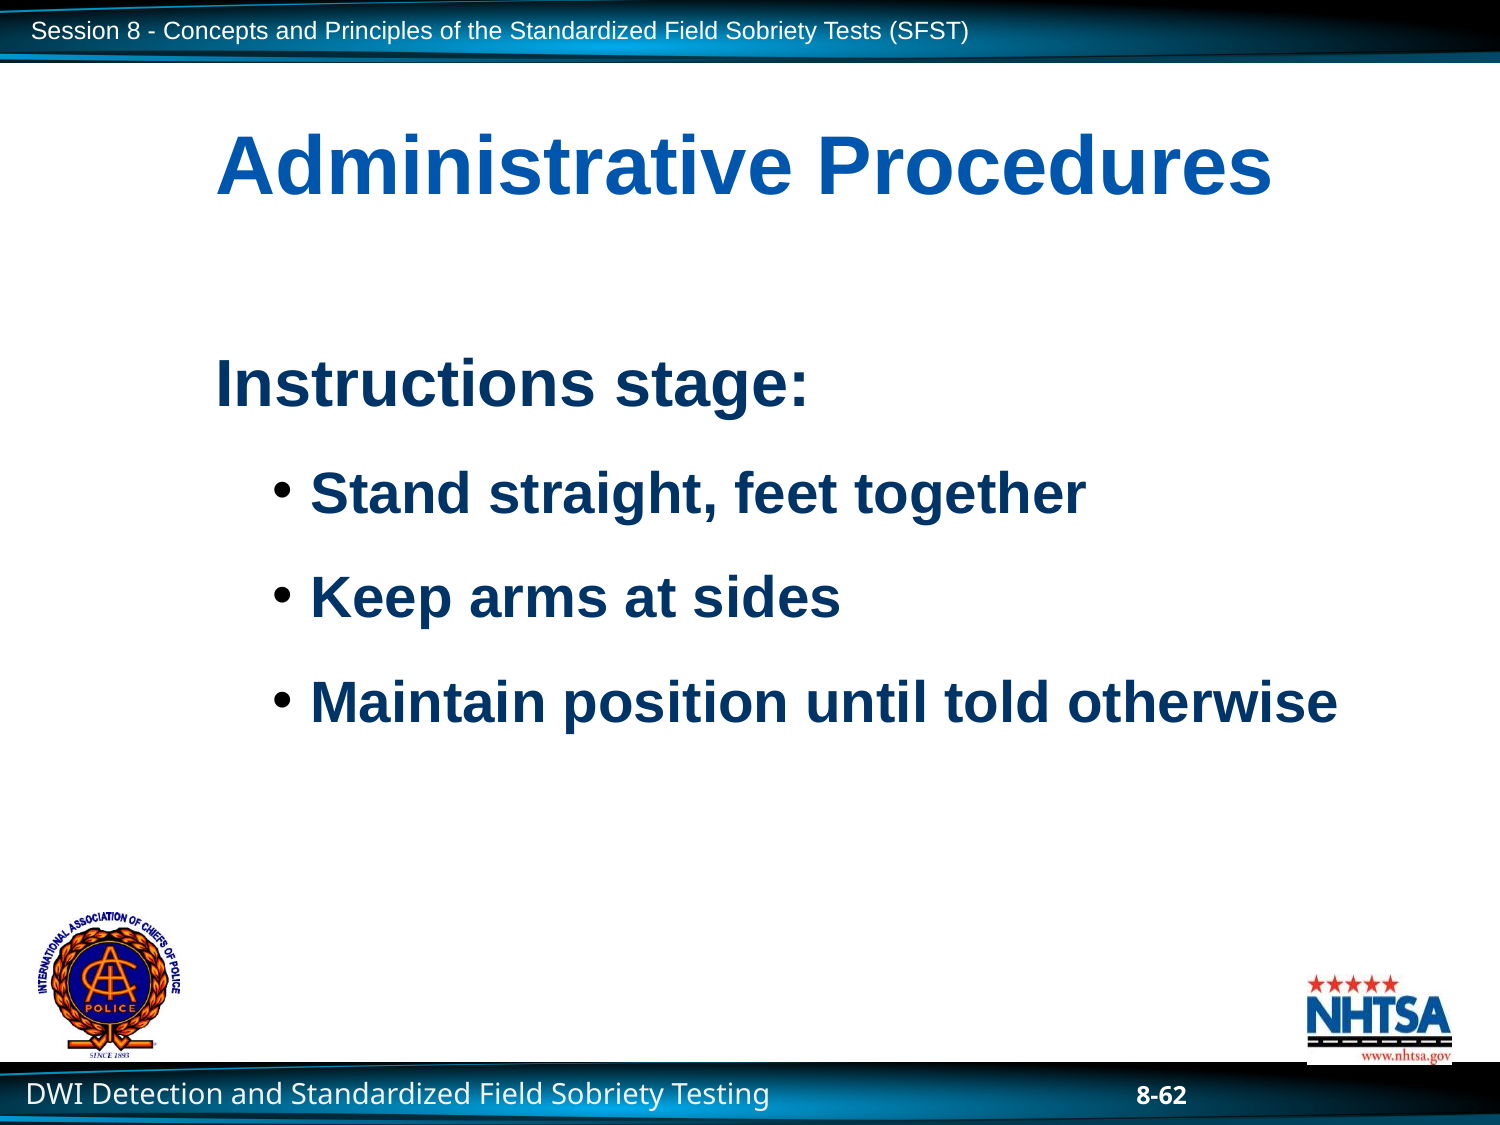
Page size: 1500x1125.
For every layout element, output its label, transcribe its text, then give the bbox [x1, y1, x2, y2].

text_box 8-62 [1121, 1067, 1471, 1125]
list Instructions stage: Stand straight, feet together Keep arms at sides Maintain position until told otherwise [158, 339, 1476, 807]
title Administrative Procedures [85, 111, 1406, 207]
